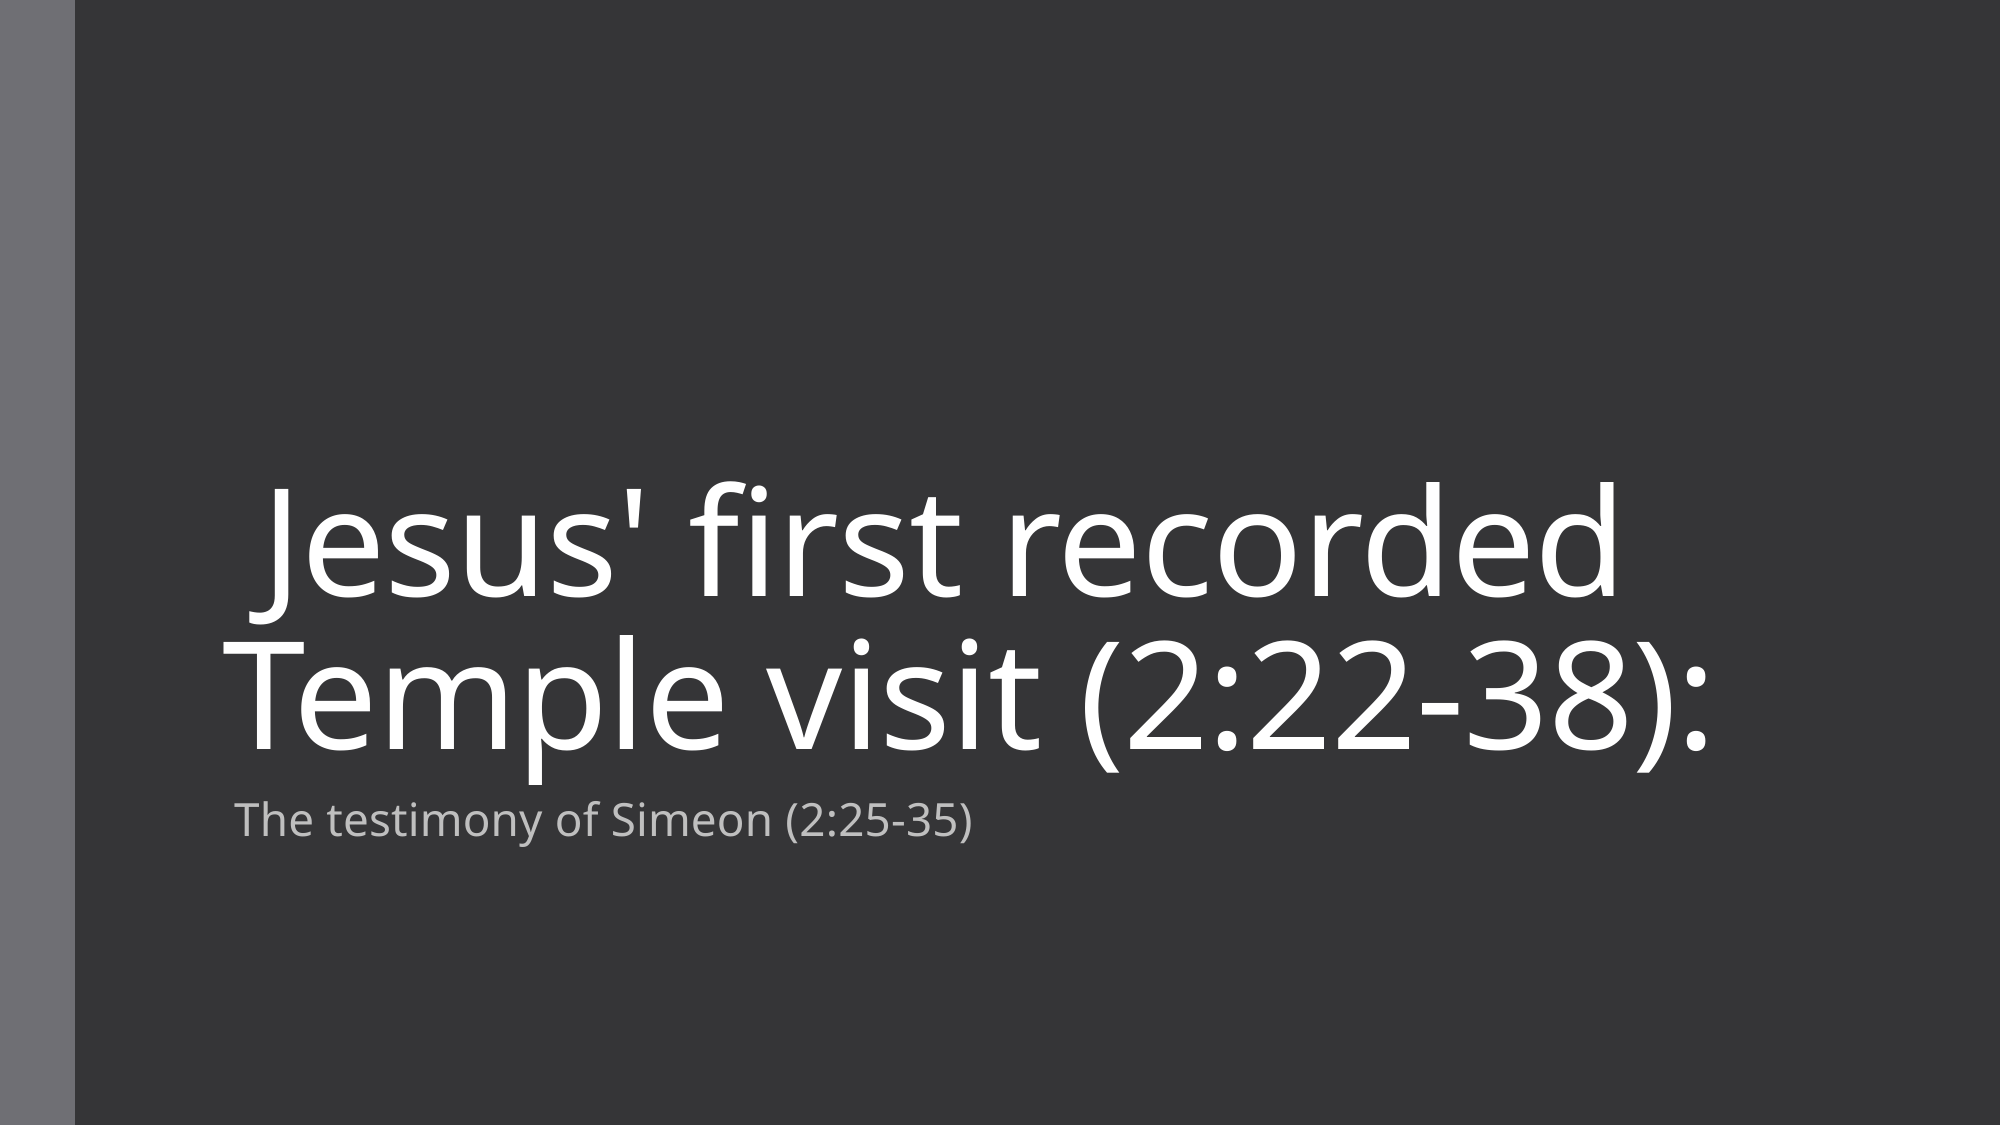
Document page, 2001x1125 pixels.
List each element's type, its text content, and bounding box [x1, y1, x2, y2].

title Jesus' first recorded Temple visit (2:22-38): [206, 124, 1752, 787]
subtitle The testimony of Simeon (2:25-35) [206, 787, 1752, 1066]
